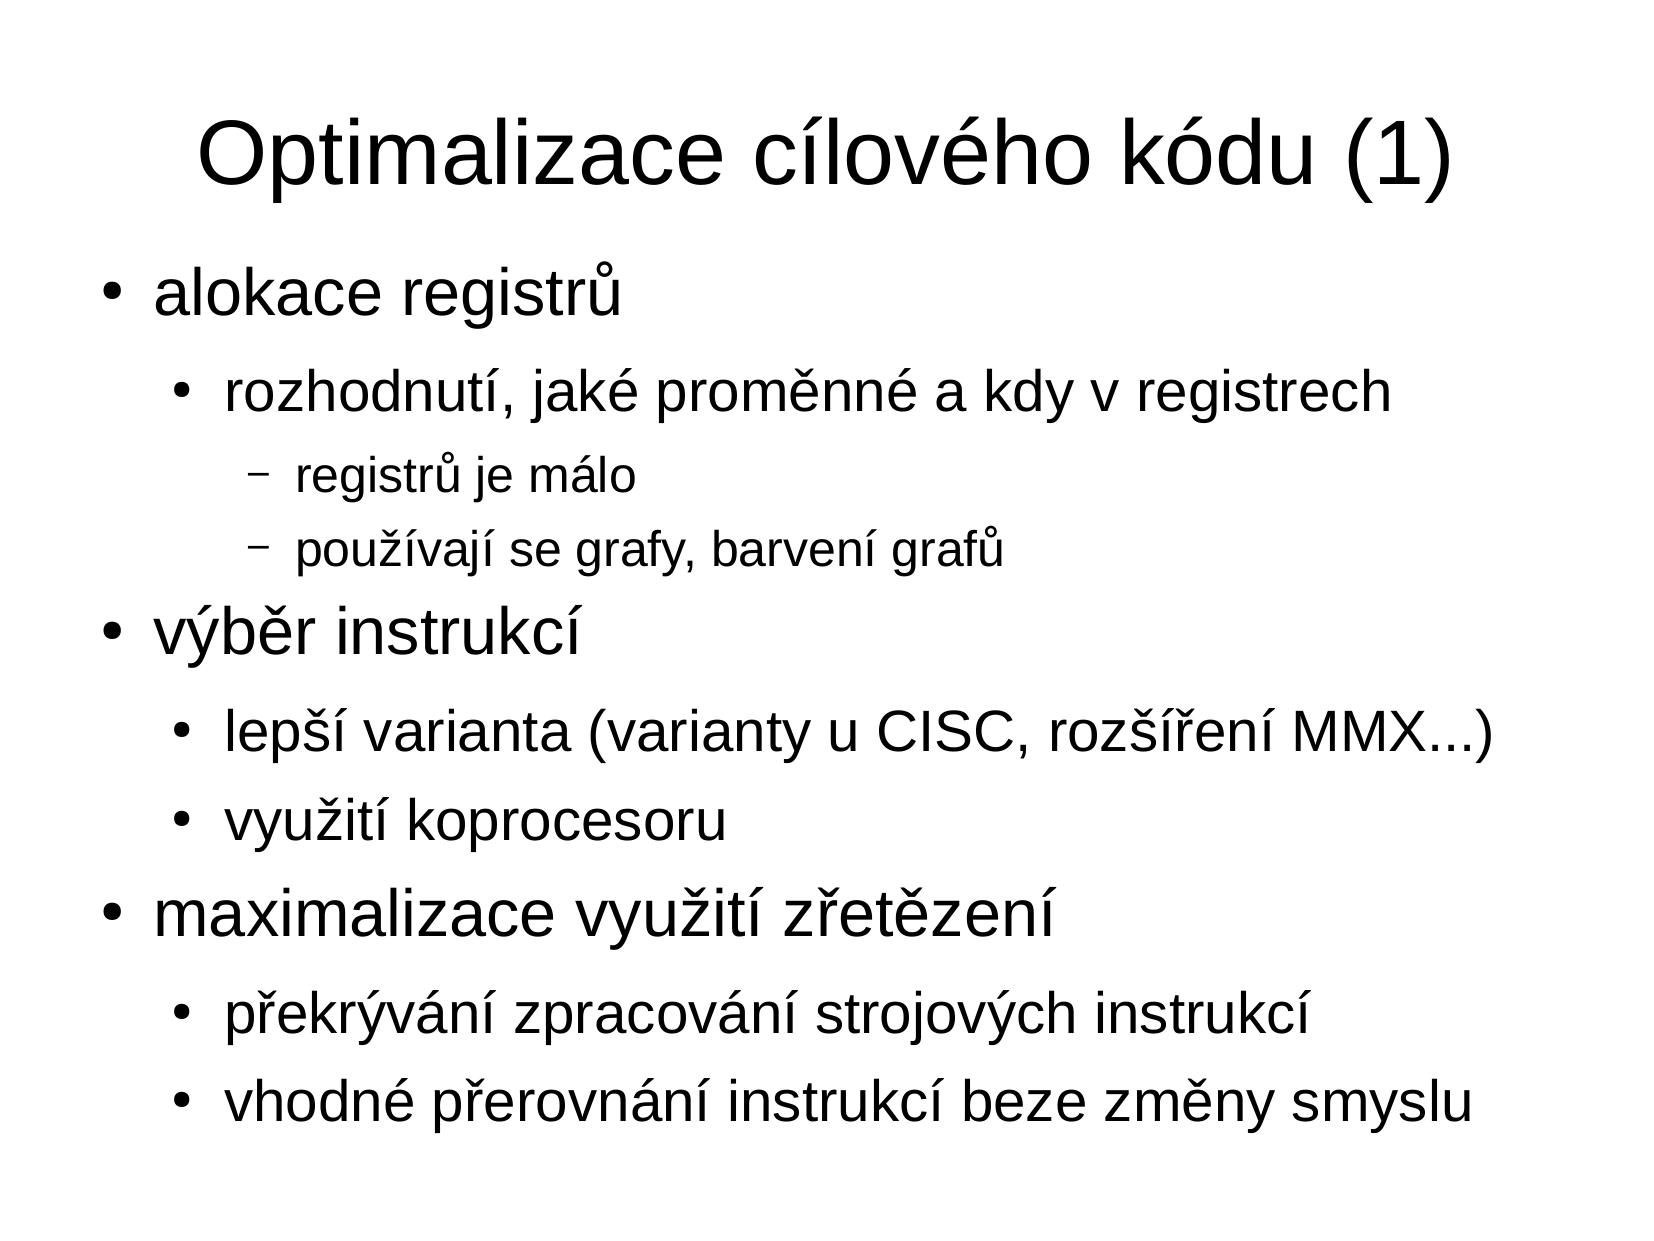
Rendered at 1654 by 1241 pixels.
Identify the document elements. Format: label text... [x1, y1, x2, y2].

title Optimalizace cílového kódu (1) [82, 56, 1571, 250]
list alokace registrů rozhodnutí, jaké proměnné a kdy v registrech registrů je málo používají se grafy, barvení grafů výběr instrukcí lepší varianta (varianty u CISC, rozšíření MMX...) využití koprocesoru maximalizace využití zřetězení překrývání zpracování strojových instrukcí vhodné přerovnání instrukcí beze změny smyslu [82, 254, 1571, 1135]
